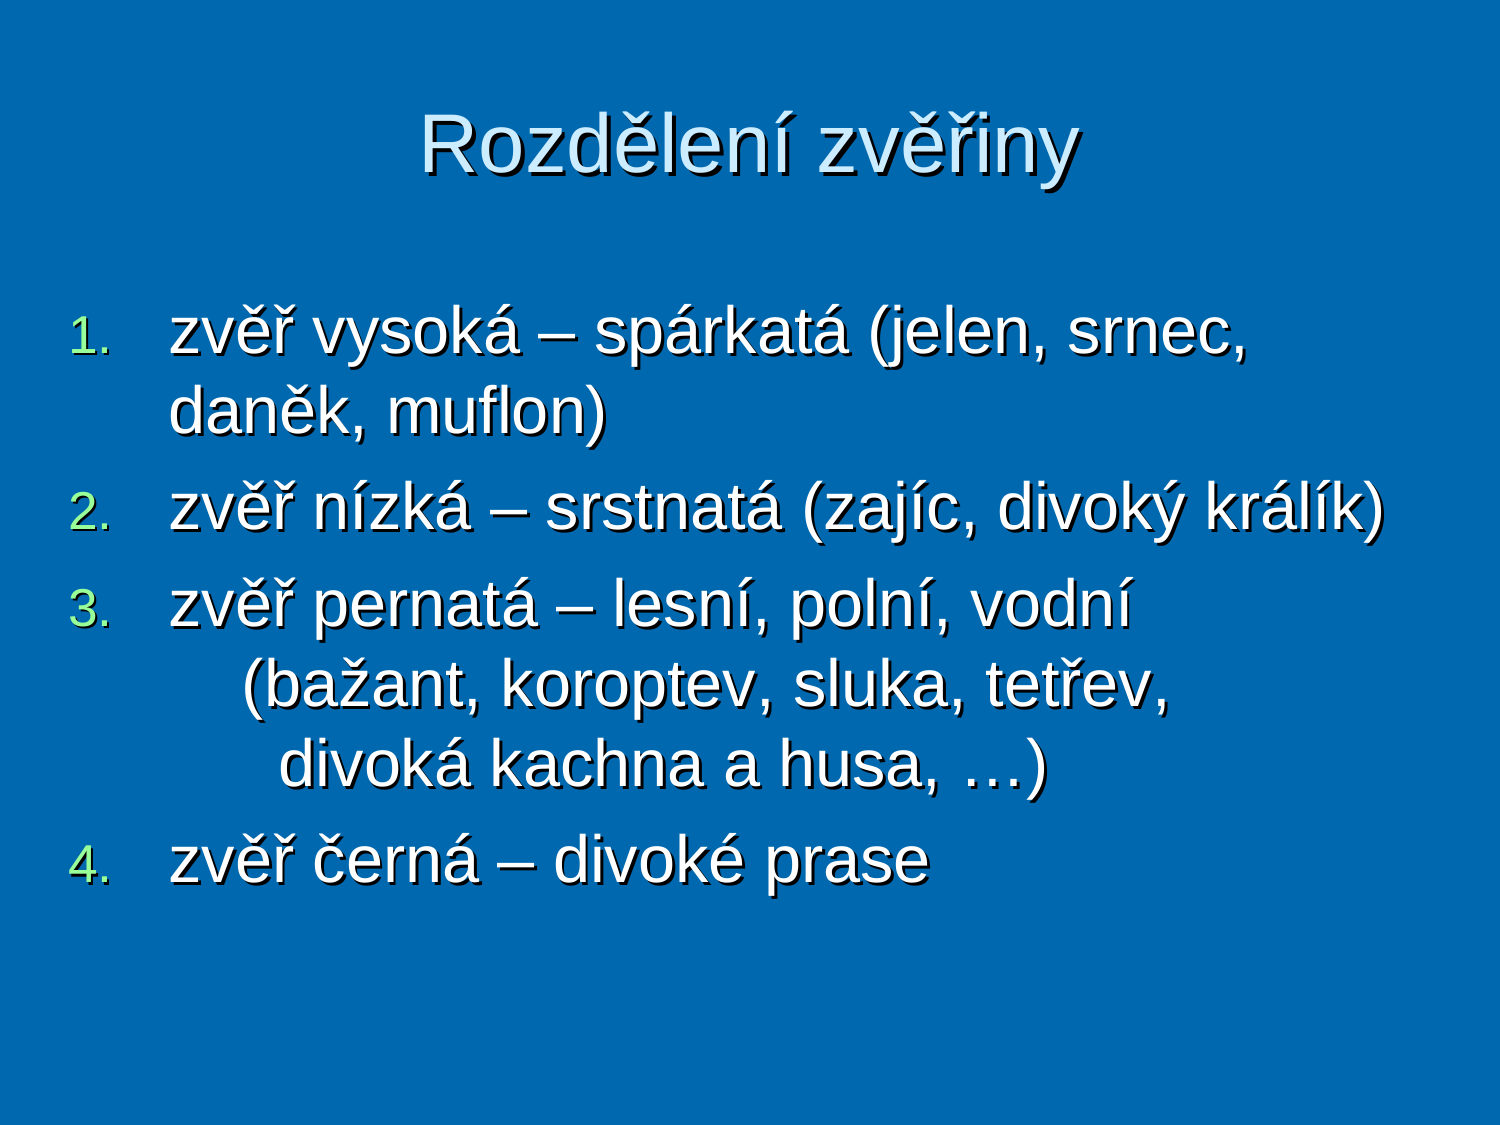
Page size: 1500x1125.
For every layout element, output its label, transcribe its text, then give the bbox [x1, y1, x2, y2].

list zvěř vysoká – spárkatá (jelen, srnec, daněk, muflon) zvěř nízká – srstnatá (zajíc, divoký králík) zvěř pernatá – lesní, polní, vodní (bažant, koroptev, sluka, tetřev, divoká kachna a husa, …) zvěř černá – divoké prase [53, 278, 1447, 1083]
title Rozdělení zvěřiny [75, 45, 1426, 233]
